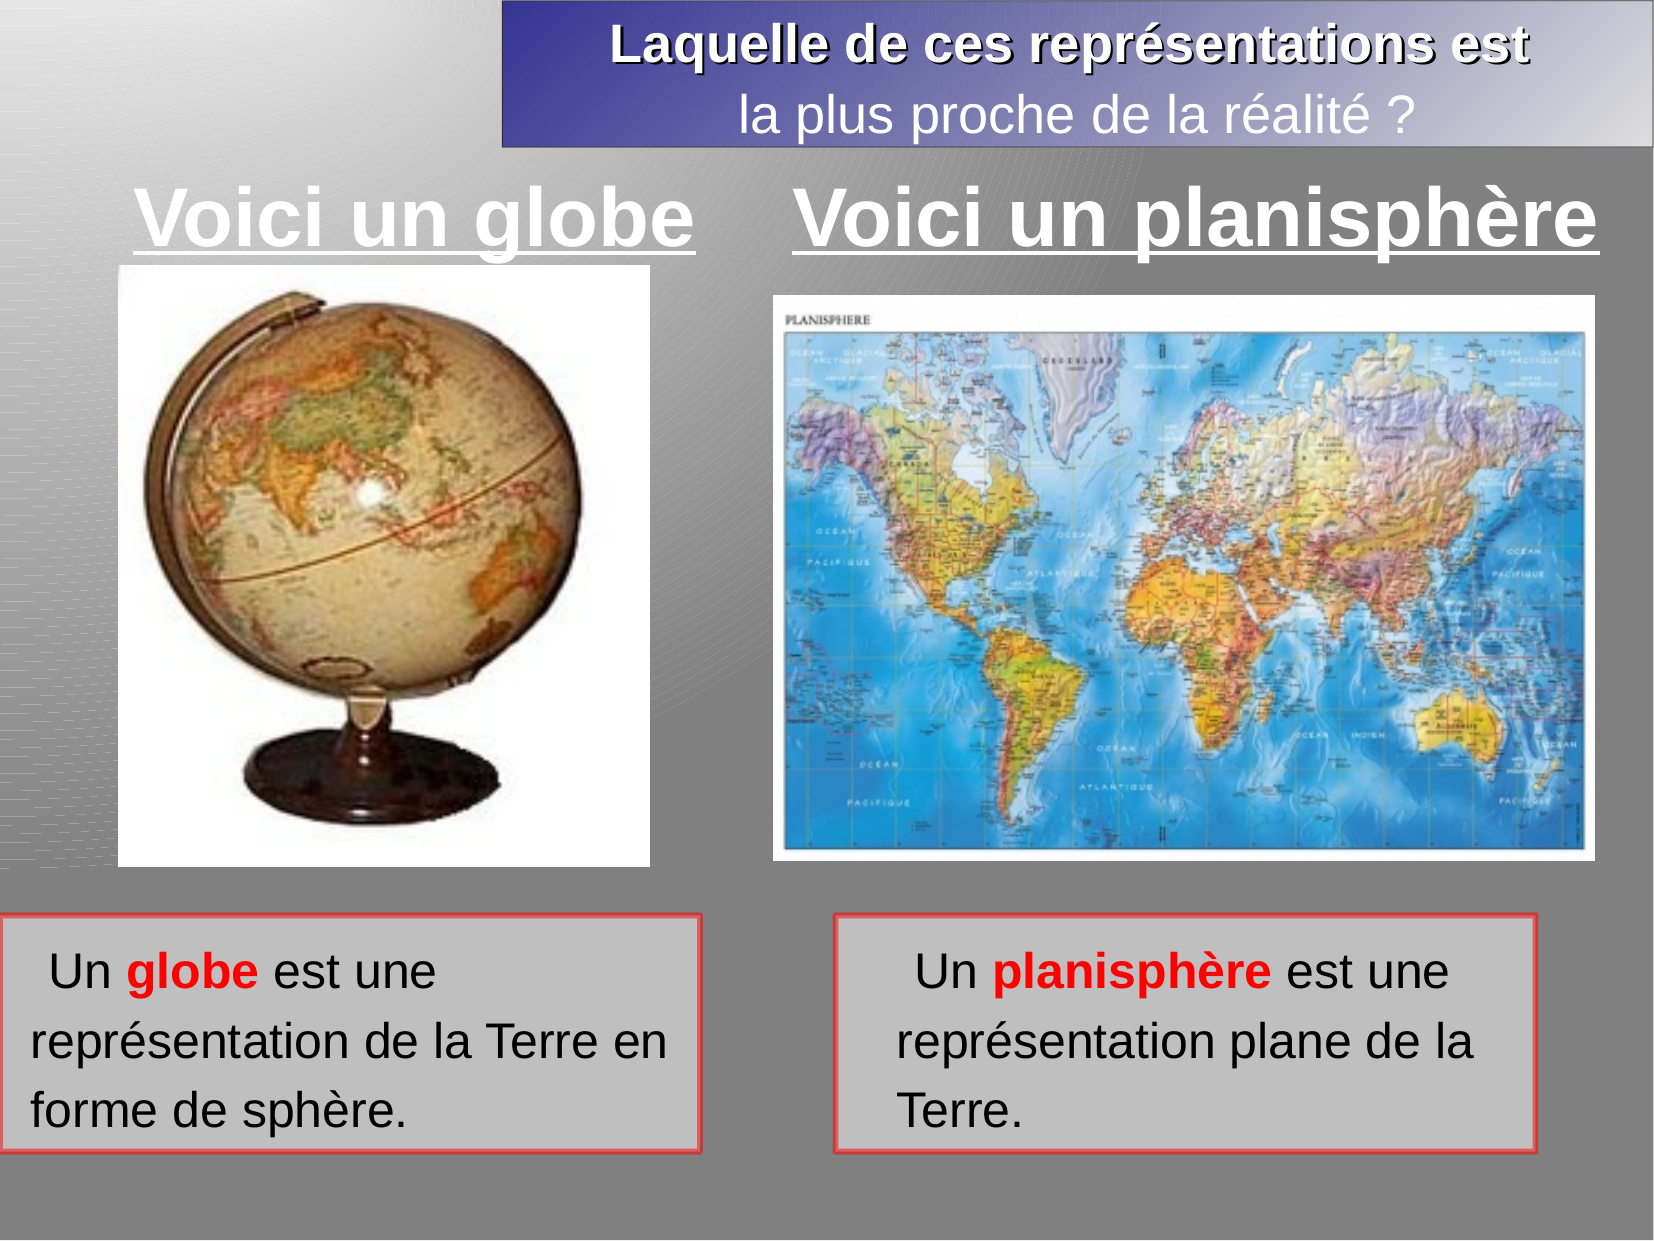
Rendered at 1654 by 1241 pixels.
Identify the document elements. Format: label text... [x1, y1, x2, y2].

text_box Un globe est une représentation de la Terre en forme de sphère. [0, 915, 700, 1152]
picture [118, 265, 650, 868]
text_box Un planisphère est une représentation plane de la Terre. [835, 915, 1536, 1152]
picture [773, 295, 1595, 861]
text_box Voici un globe [118, 147, 712, 256]
text_box Laquelle de ces représentations est la plus proche de la réalité ? [501, 0, 1654, 148]
text_box Voici un planisphère [767, 147, 1625, 256]
